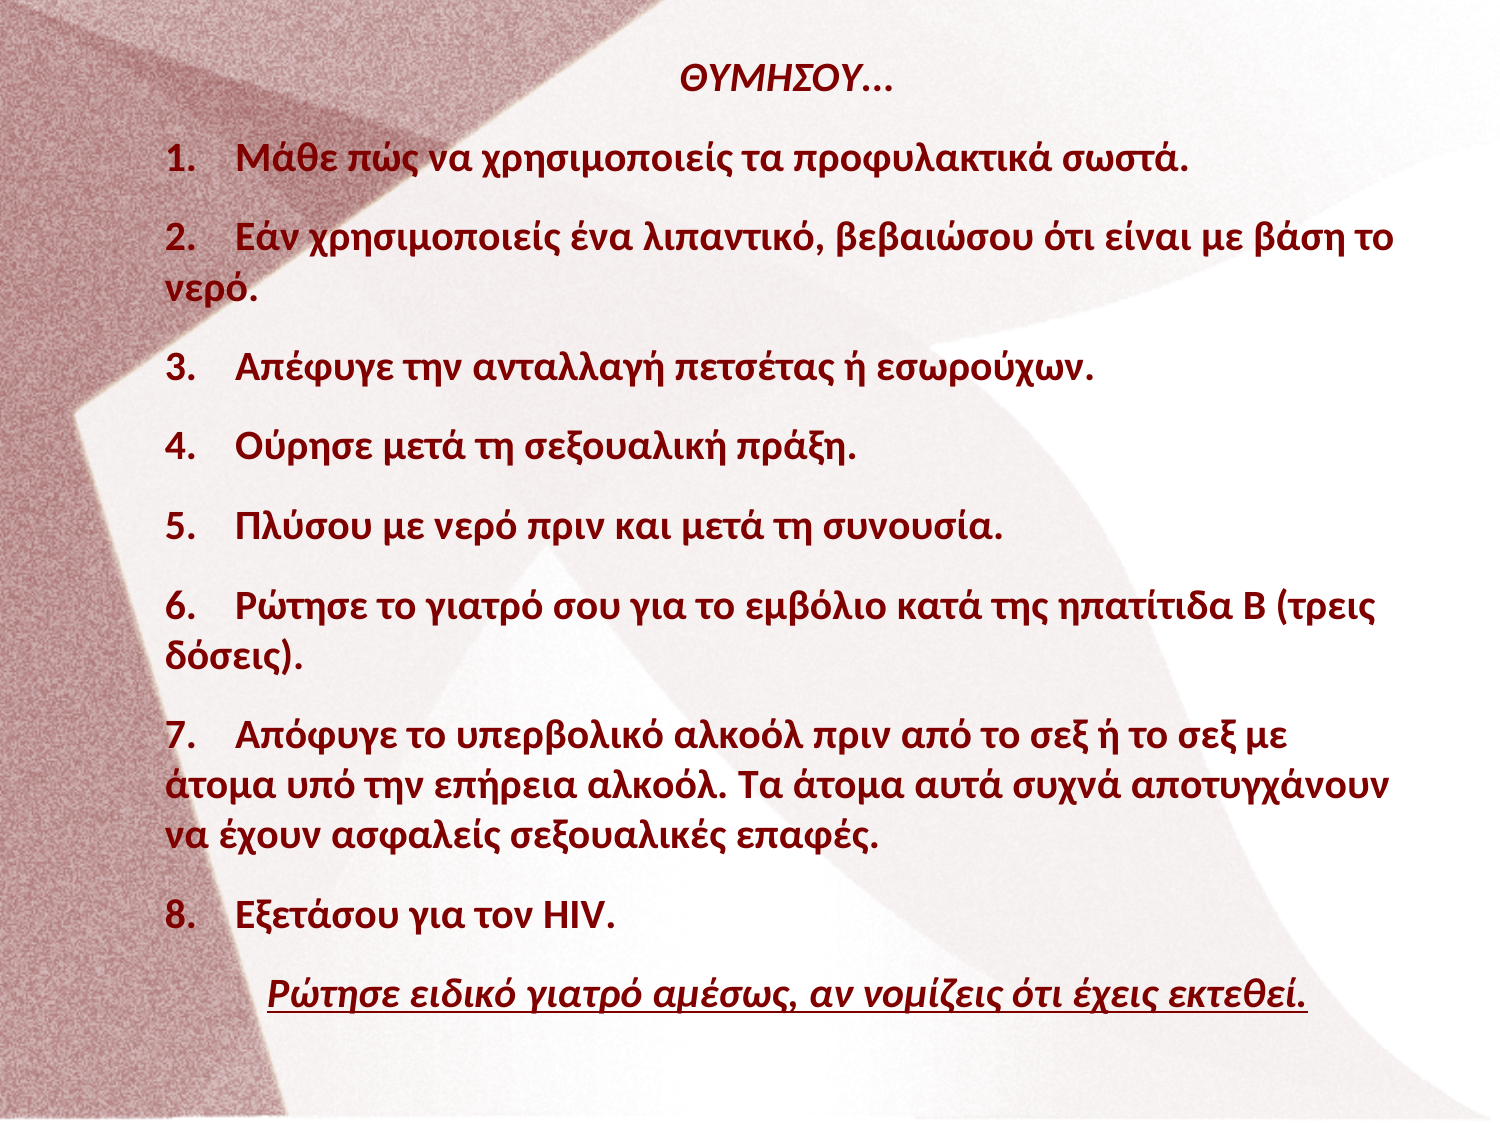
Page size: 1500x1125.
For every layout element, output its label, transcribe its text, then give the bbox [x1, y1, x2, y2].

picture [0, 0, 1500, 1125]
list ΘΥΜΗΣΟΥ... 1. Μάθε πώς να χρησιμοποιείς τα προφυλακτικά σωστά. 2. Εάν χρησιμοποιείς ένα λιπαντικό, βεβαιώσου ότι είναι με βάση το νερό. 3. Απέφυγε την ανταλλαγή πετσέτας ή εσωρούχων. 4. Ούρησε μετά τη σεξουαλική πράξη. 5. Πλύσου με νερό πριν και μετά τη συνουσία. 6. Ρώτησε το γιατρό σου για το εμβόλιο κατά της ηπατίτιδα Β (τρεις δόσεις). 7. Απόφυγε το υπερβολικό αλκοόλ πριν από το σεξ ή το σεξ με άτομα υπό την επήρεια αλκοόλ. Τα άτομα αυτά συχνά αποτυγχάνουν να έχουν ασφαλείς σεξουαλικές επαφές. 8. Εξετάσου για τον HIV. Ρώτησε ειδικό γιατρό αμέσως, αν νομίζεις ότι έχεις εκτεθεί. [150, 42, 1425, 1043]
